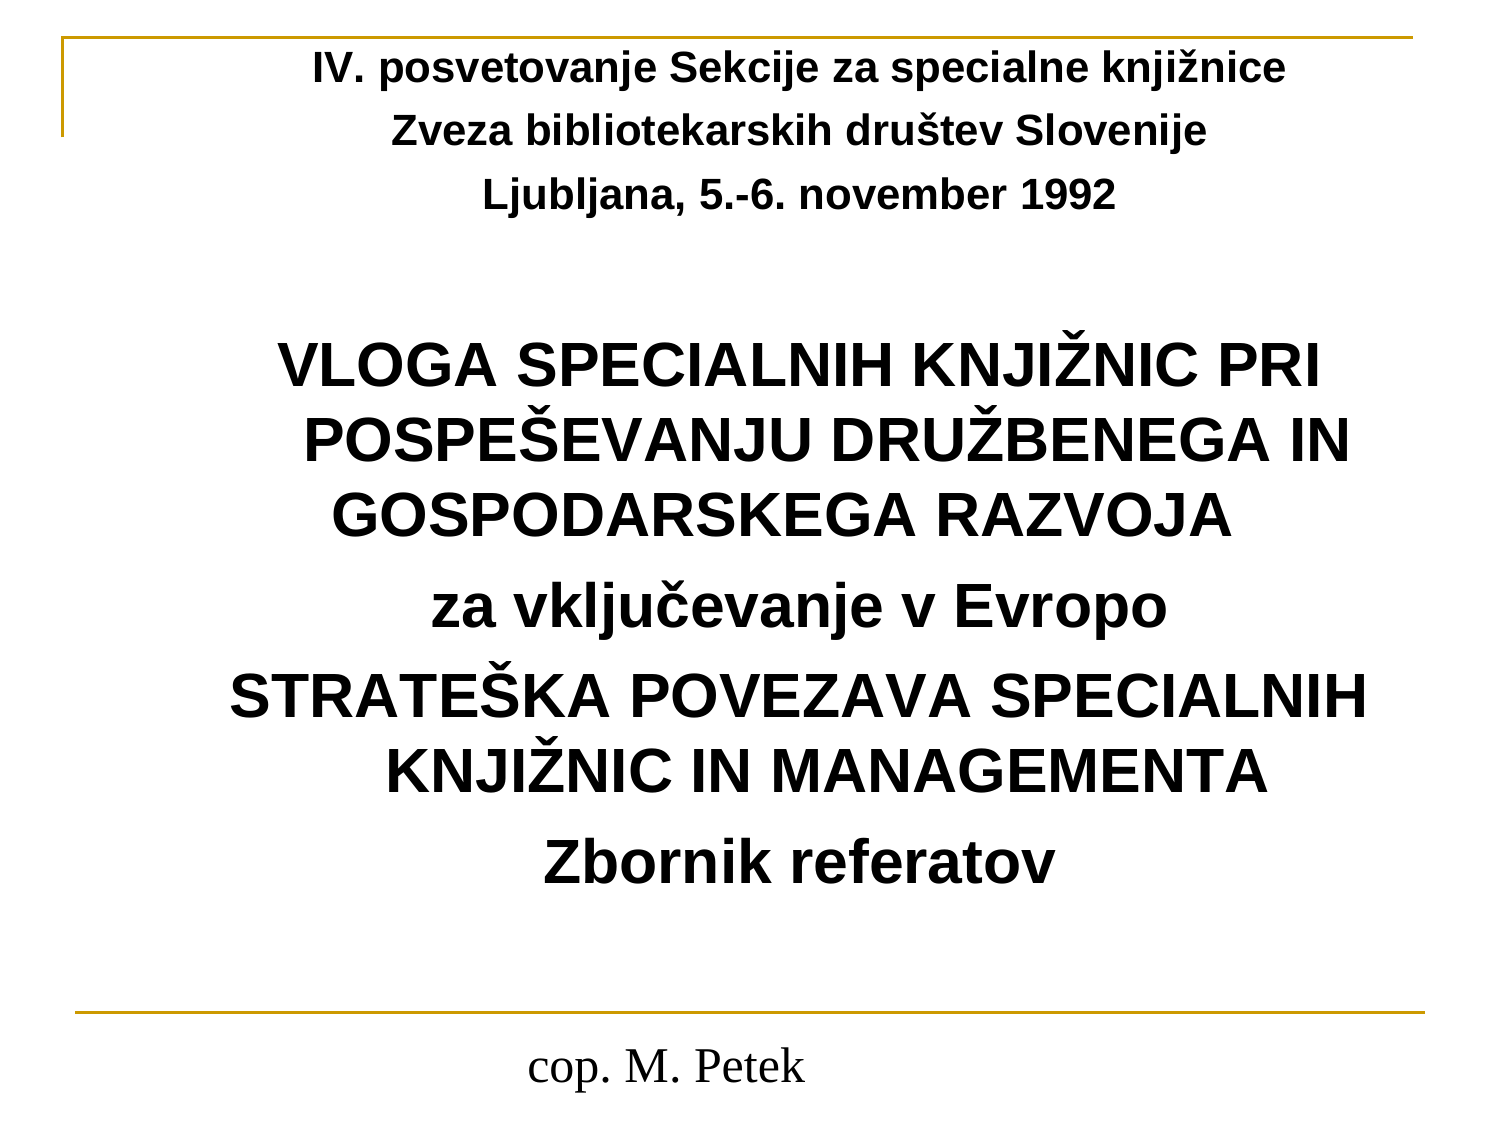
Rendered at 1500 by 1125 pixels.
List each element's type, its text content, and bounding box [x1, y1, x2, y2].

list IV. posvetovanje Sekcije za specialne knjižnice Zveza bibliotekarskih društev Slovenije Ljubljana, 5.-6. november 1992 VLOGA SPECIALNIH KNJIŽNIC PRI POSPEŠEVANJU DRUŽBENEGA IN GOSPODARSKEGA RAZVOJA za vključevanje v Evropo STRATEŠKA POVEZAVA SPECIALNIH KNJIŽNIC IN MANAGEMENTA Zbornik referatov [162, 31, 1438, 1047]
